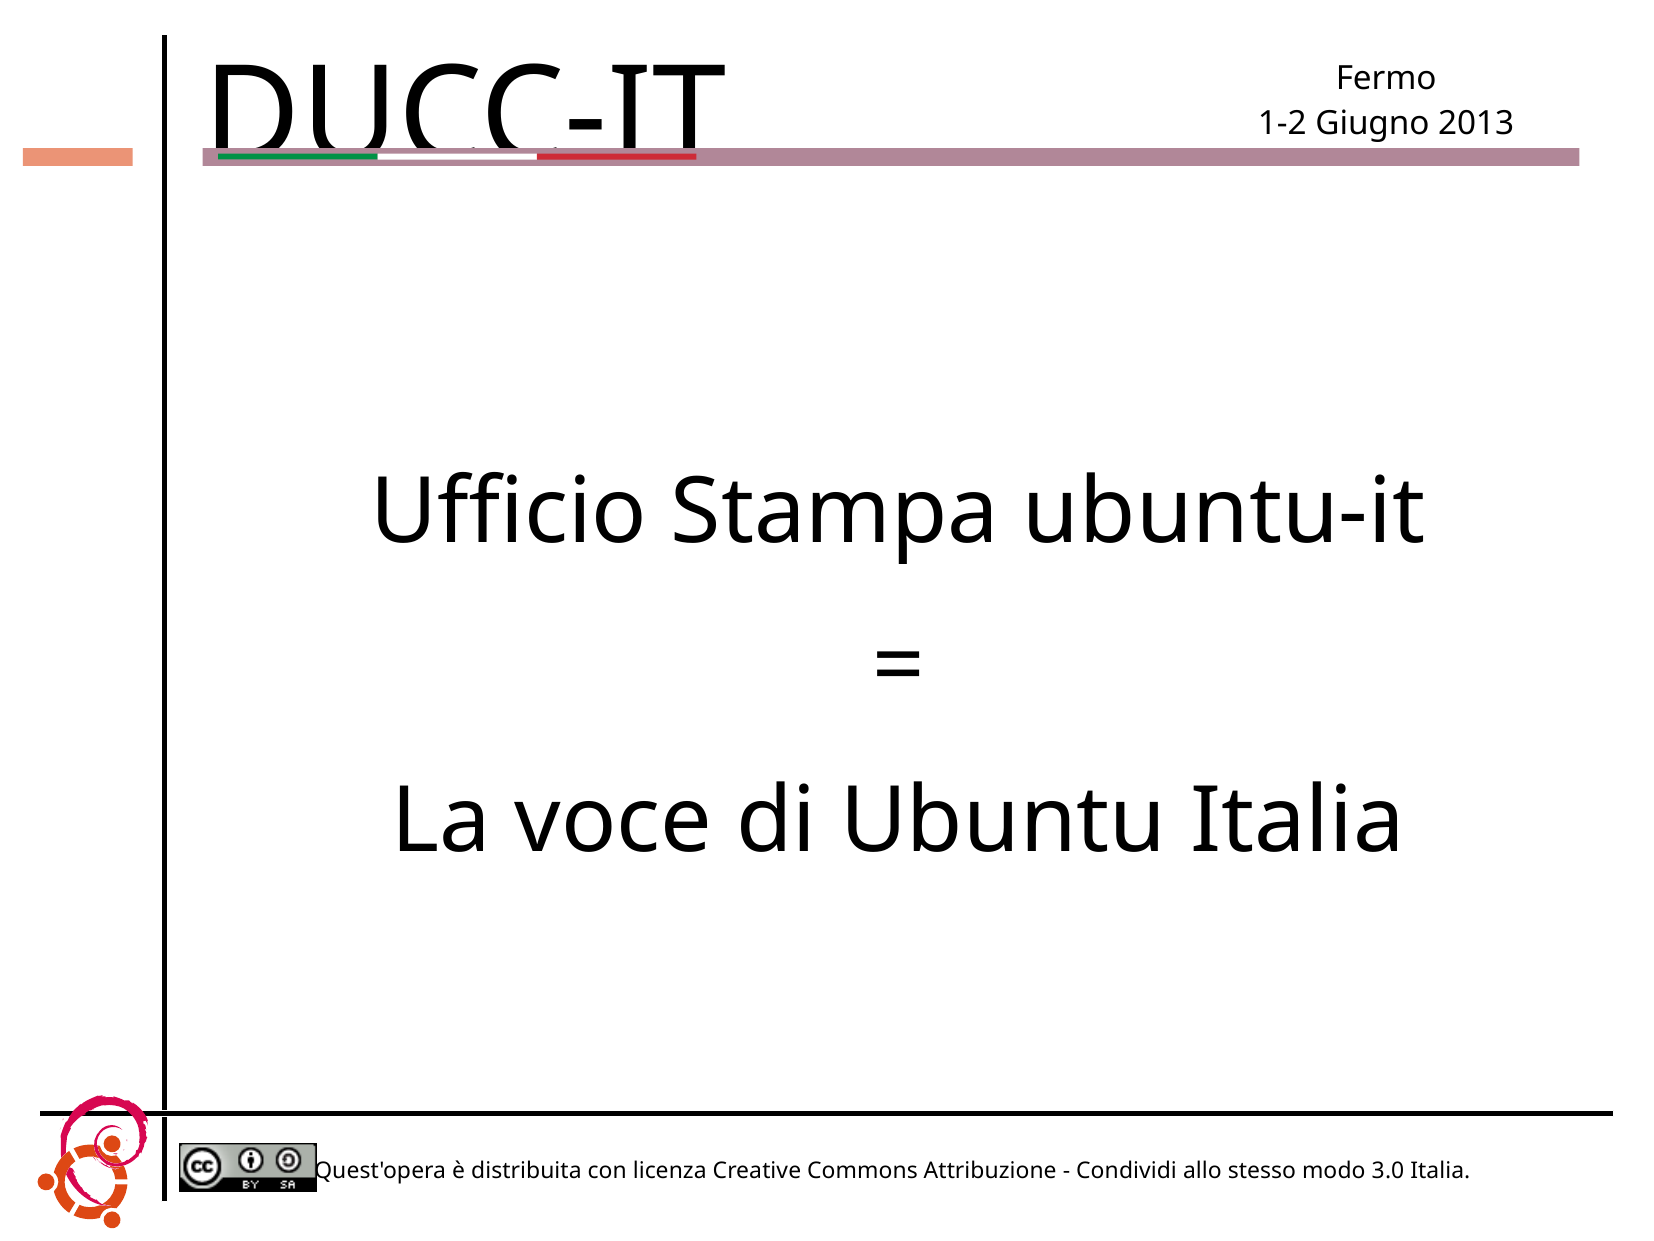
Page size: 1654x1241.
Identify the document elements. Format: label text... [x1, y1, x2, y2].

list Ufficio Stampa ubuntu-it = La voce di Ubuntu Italia [216, 290, 1581, 1042]
picture [179, 1143, 317, 1192]
text_box [37, 1173, 55, 1191]
text_box Fermo 1-2 Giugno 2013 [1243, 46, 1519, 136]
text_box [22, 148, 133, 166]
text_box [39, 34, 1614, 1220]
text_box Quest'opera è distribuita con licenza Creative Commons Attribuzione - Condividi allo stesso modo 3.0 Italia. [323, 1146, 1464, 1188]
text_box [103, 1211, 121, 1229]
text_box [202, 148, 1580, 166]
text_box DUCC-IT [188, 10, 715, 175]
